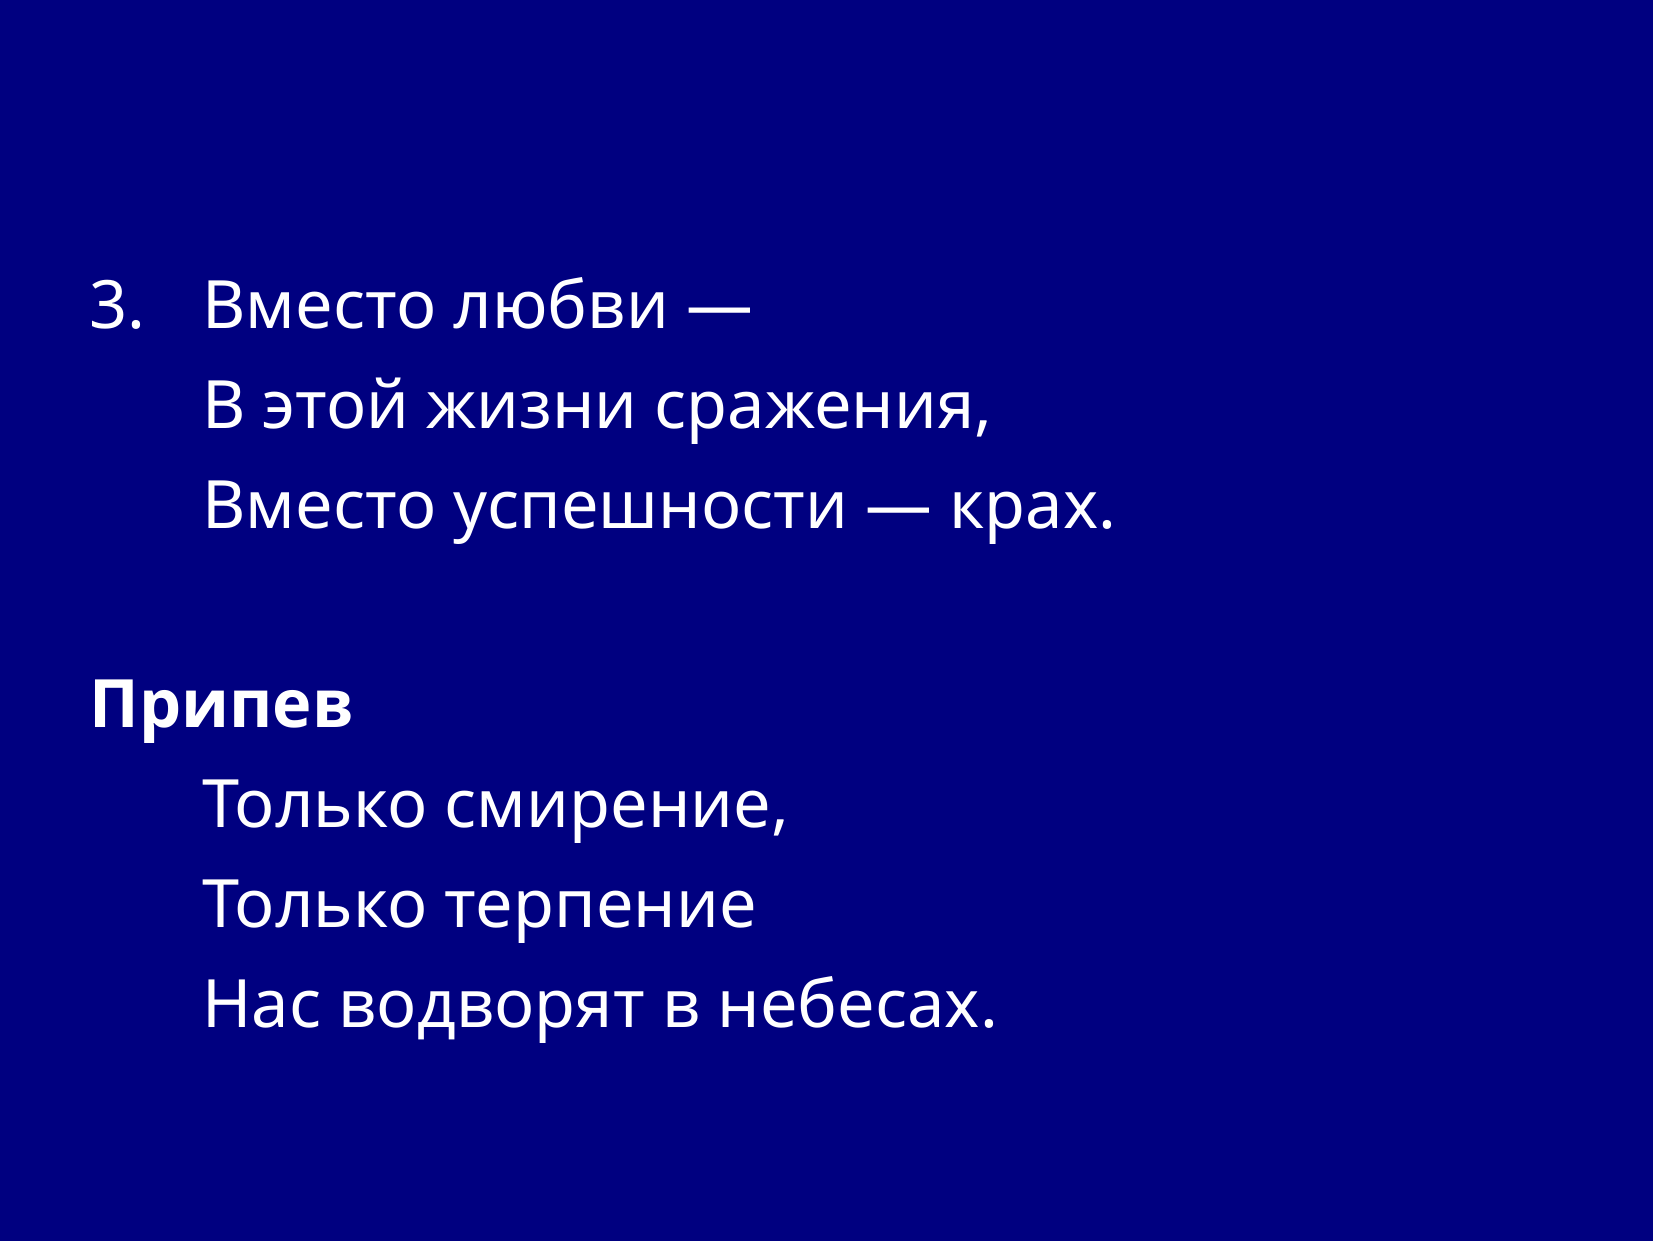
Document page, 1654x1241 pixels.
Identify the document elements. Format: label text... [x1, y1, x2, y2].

text_box 3. Вместо любви — В этой жизни сражения, Вместо успешности — крах. Припев Только смирение, Только терпение Нас водворят в небесах. [75, 150, 1576, 1163]
